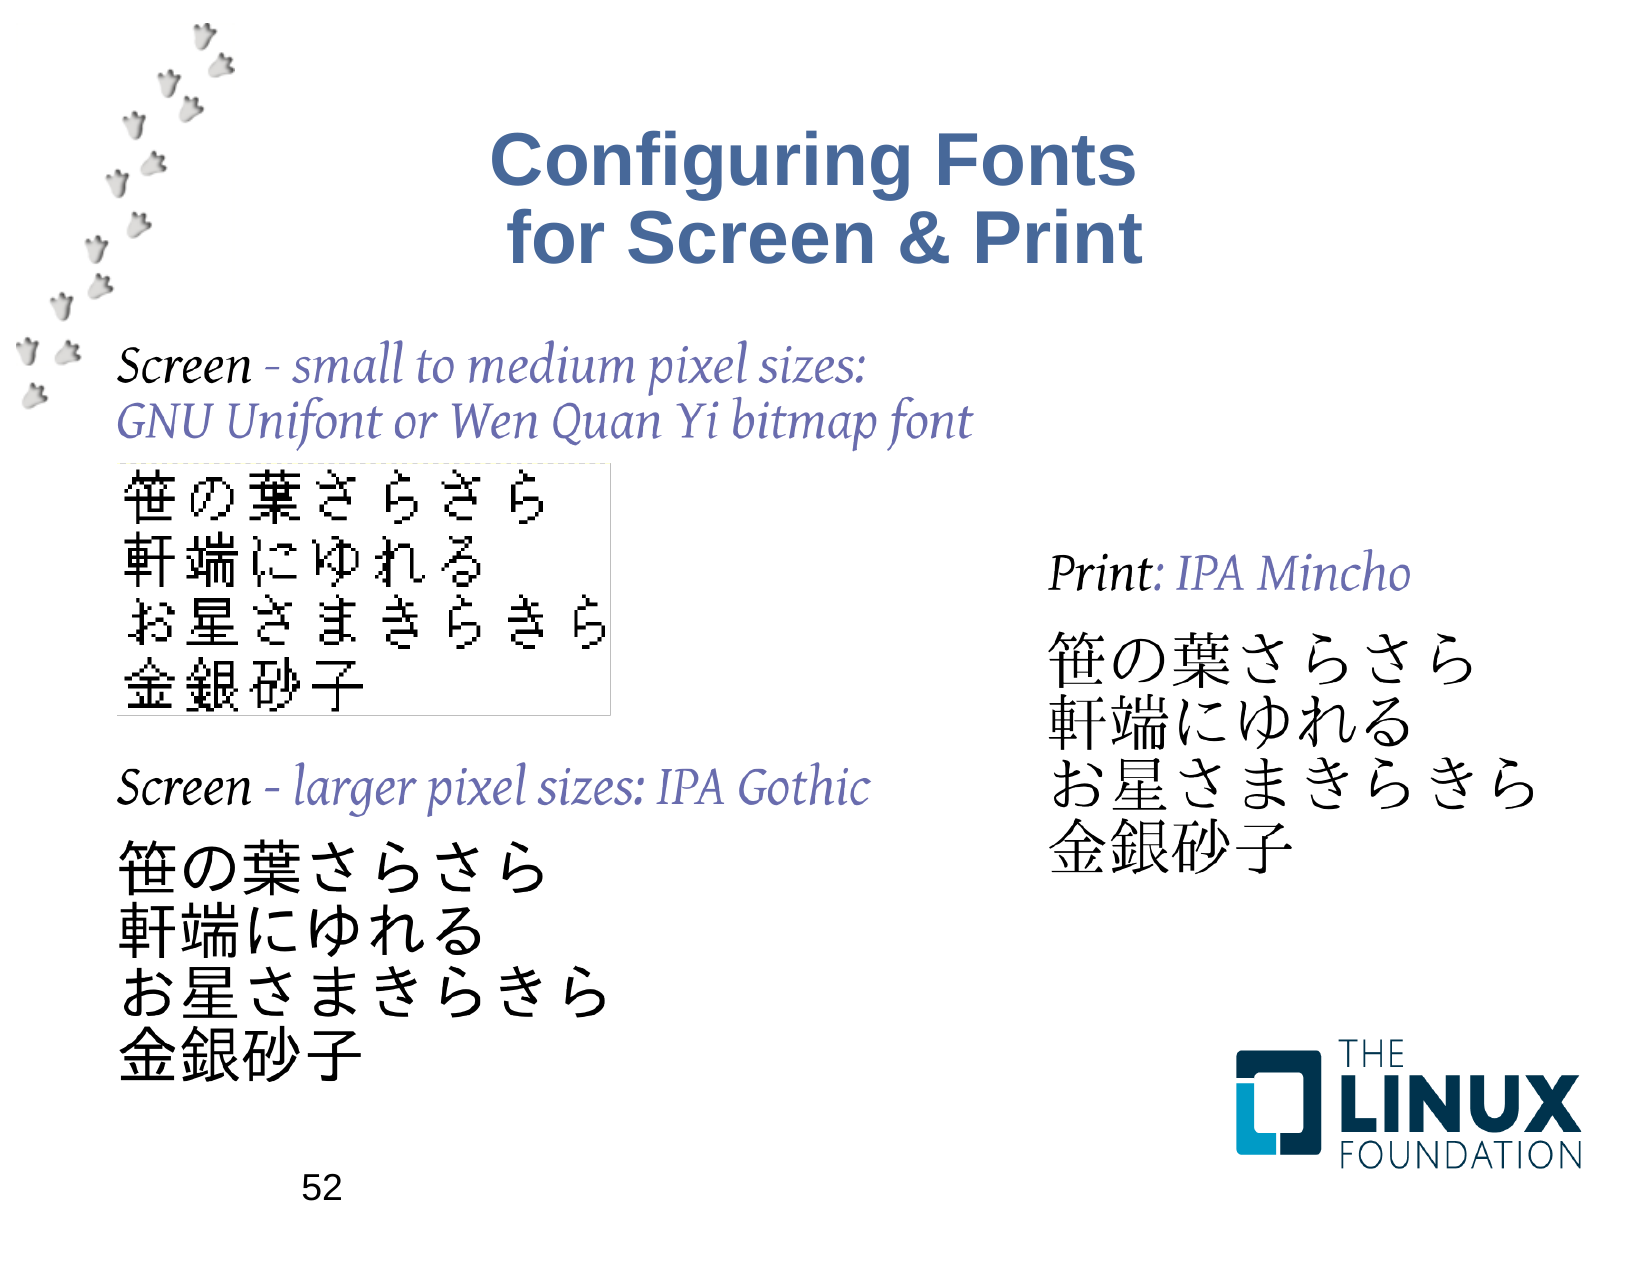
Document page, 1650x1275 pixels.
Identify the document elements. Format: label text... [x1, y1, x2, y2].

picture [16, 23, 1613, 1200]
title Configuring Fonts for Screen & Print [135, 104, 1515, 299]
